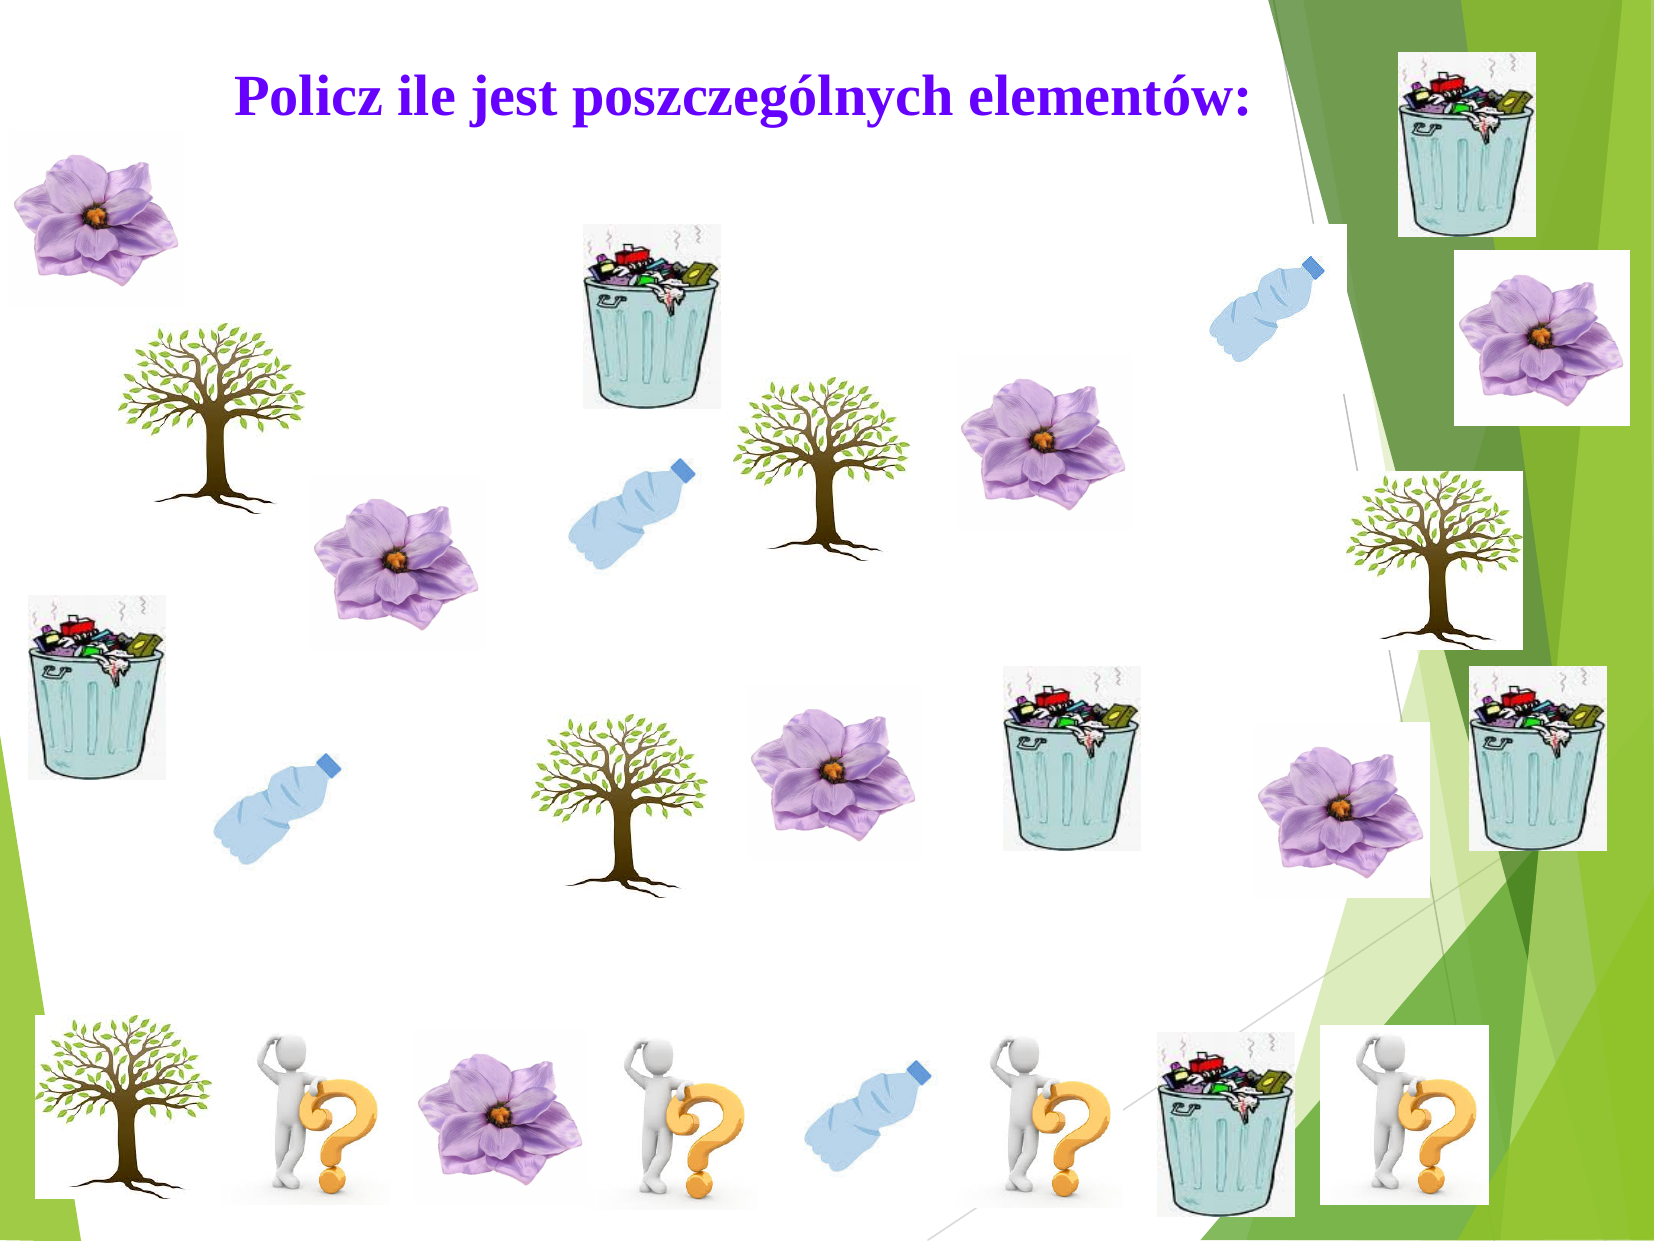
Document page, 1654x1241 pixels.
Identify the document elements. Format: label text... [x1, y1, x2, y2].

picture [1469, 666, 1607, 851]
picture [1346, 471, 1523, 650]
picture [1398, 52, 1536, 237]
picture [28, 595, 166, 780]
picture [9, 130, 185, 306]
title Policz ile jest poszczególnych elementów: [0, 49, 1489, 257]
picture [733, 377, 910, 561]
picture [309, 474, 485, 650]
picture [1253, 722, 1430, 898]
picture [531, 714, 708, 898]
picture [118, 323, 306, 514]
picture [779, 1027, 1123, 1208]
picture [221, 1025, 390, 1205]
picture [746, 685, 922, 861]
picture [188, 720, 367, 898]
picture [956, 354, 1132, 530]
picture [35, 1015, 212, 1199]
picture [583, 224, 721, 409]
picture [1320, 1025, 1489, 1205]
picture [543, 425, 721, 603]
picture [1454, 250, 1630, 426]
picture [413, 1029, 757, 1210]
picture [1157, 1032, 1295, 1217]
picture [1003, 666, 1141, 851]
picture [1186, 224, 1347, 394]
